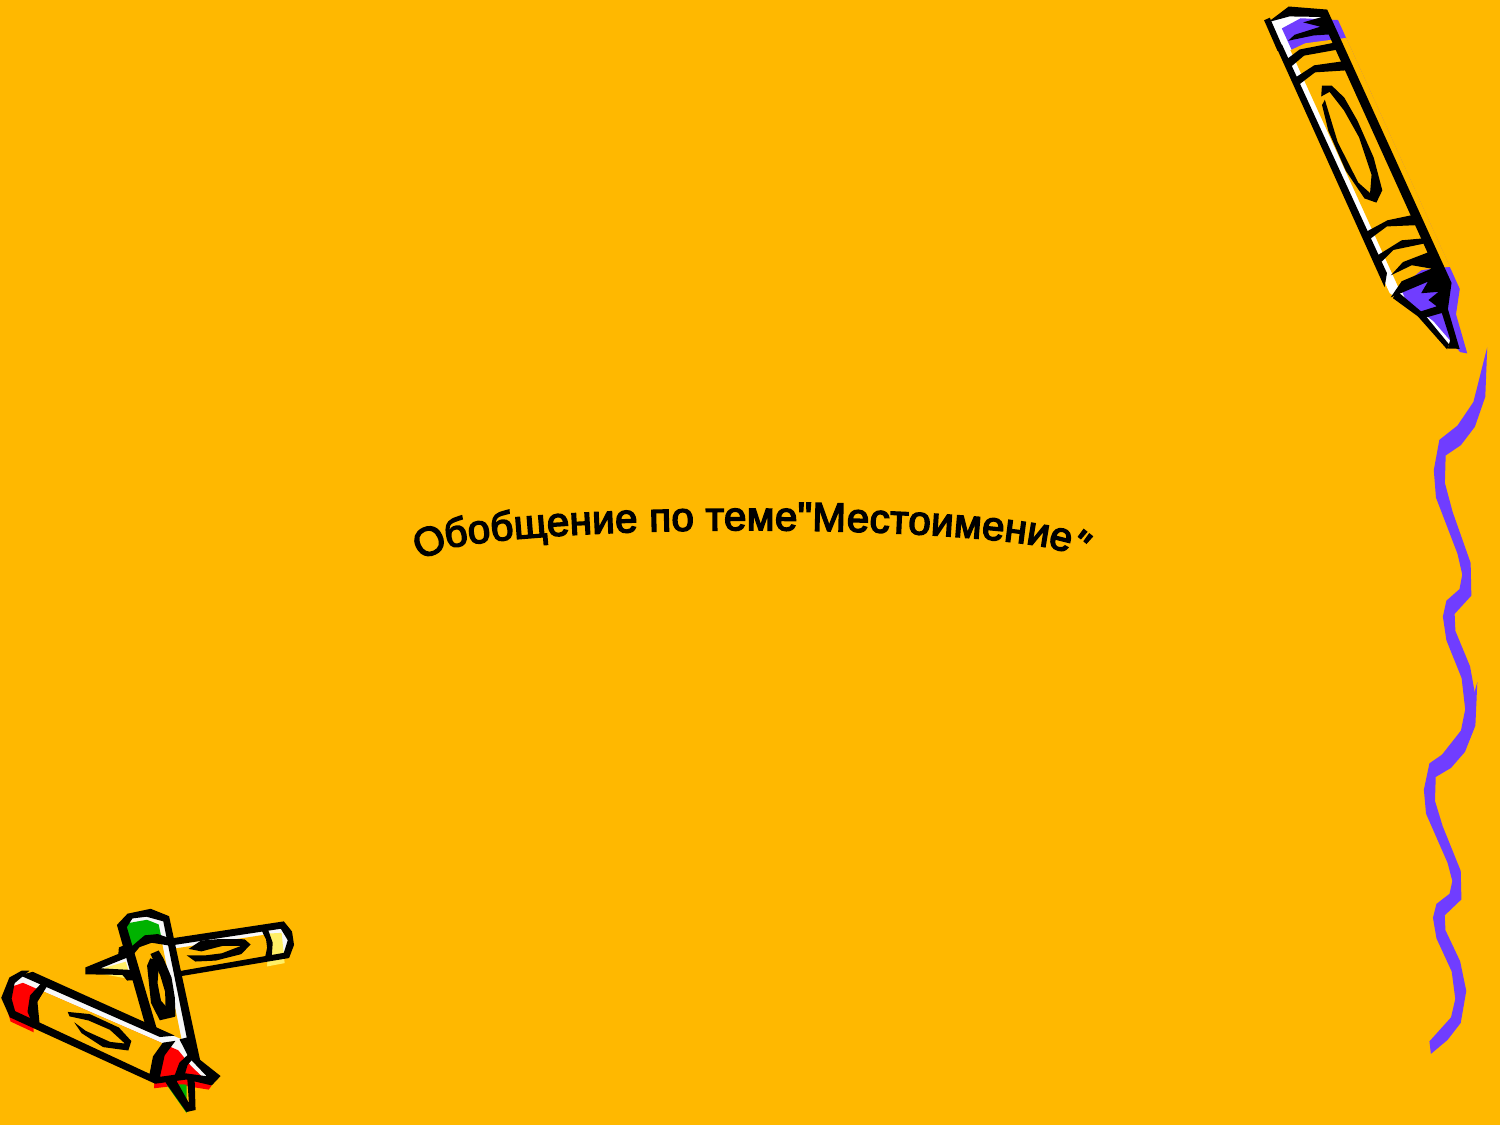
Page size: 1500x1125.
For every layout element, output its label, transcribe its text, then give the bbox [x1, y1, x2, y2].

text_box Обобщение по теме"Местоимение" [446, 515, 467, 547]
text_box Обобщение по теме"Местоимение" [815, 503, 843, 532]
text_box Обобщение по теме"Местоимение" [515, 515, 548, 545]
text_box Обобщение по теме"Местоимение" [955, 515, 980, 539]
text_box Обобщение по теме"Местоимение" [414, 526, 444, 556]
title [100, 349, 1424, 613]
text_box Обобщение по теме"Местоимение" [492, 510, 512, 541]
